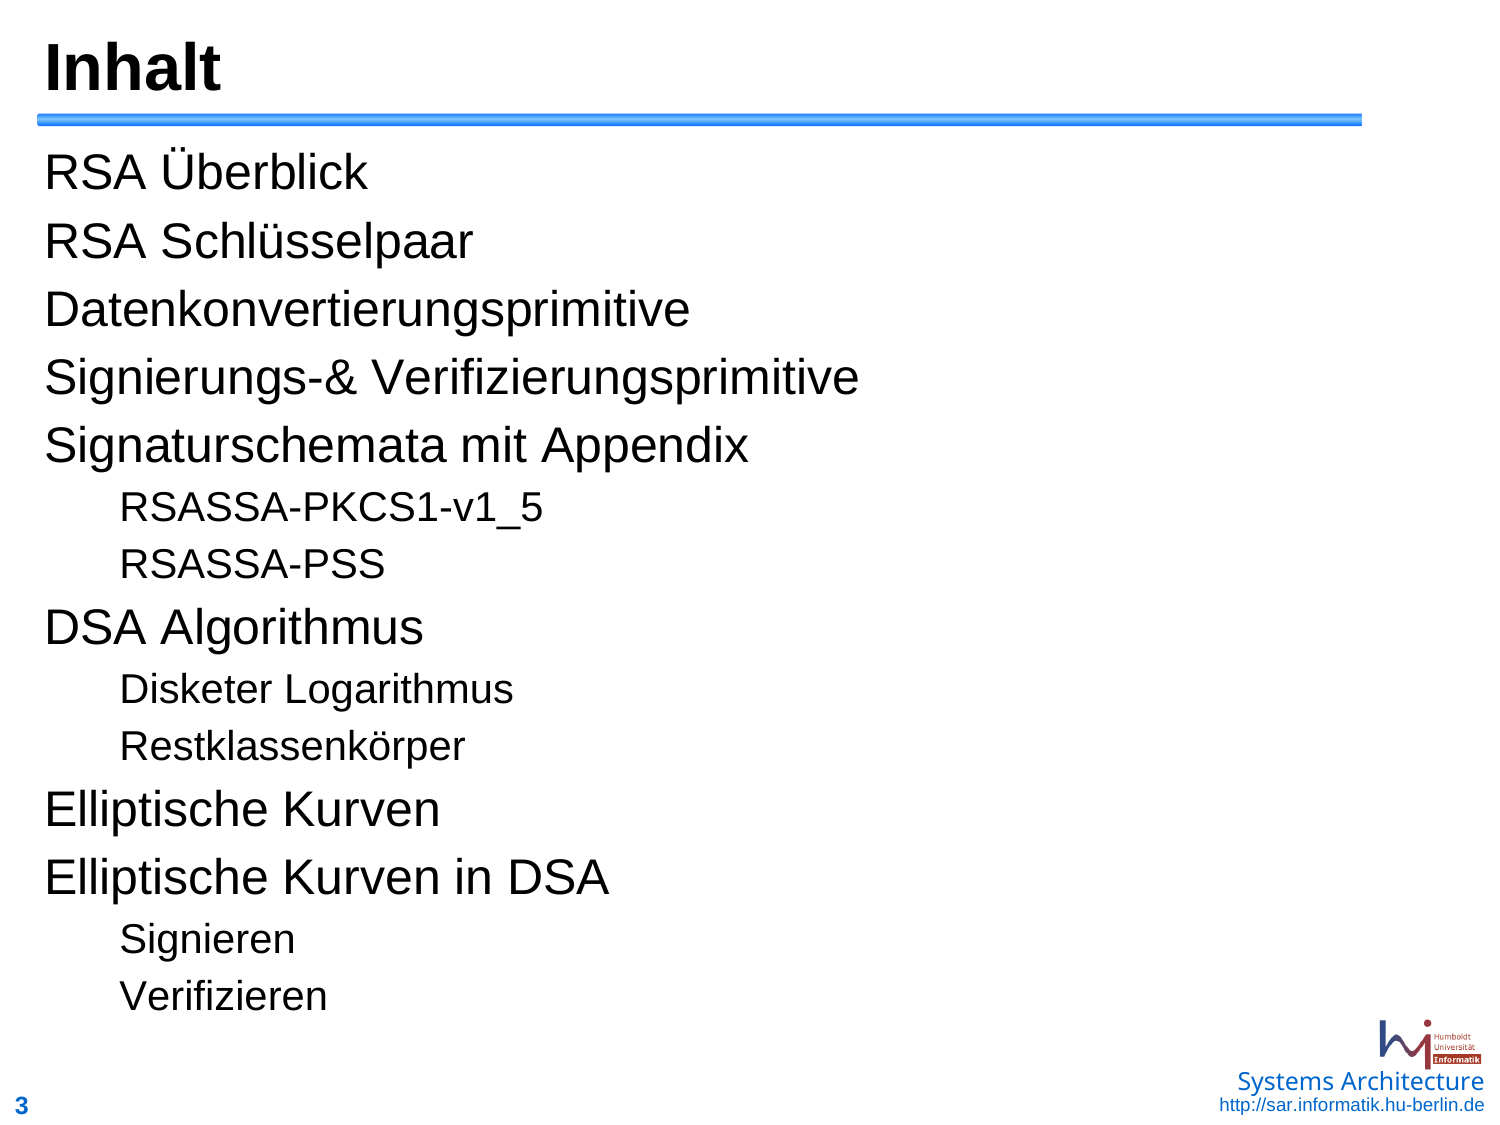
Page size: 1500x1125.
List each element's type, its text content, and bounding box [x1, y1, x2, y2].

title Inhalt [29, 11, 1500, 123]
list RSA Überblick RSA Schlüsselpaar Datenkonvertierungsprimitive Signierungs-& Verifizierungsprimitive Signaturschemata mit Appendix RSASSA-PKCS1-v1_5 RSASSA-PSS DSA Algorithmus Disketer Logarithmus Restklassenkörper Elliptische Kurven Elliptische Kurven in DSA Signieren Verifizieren [29, 137, 1500, 1074]
